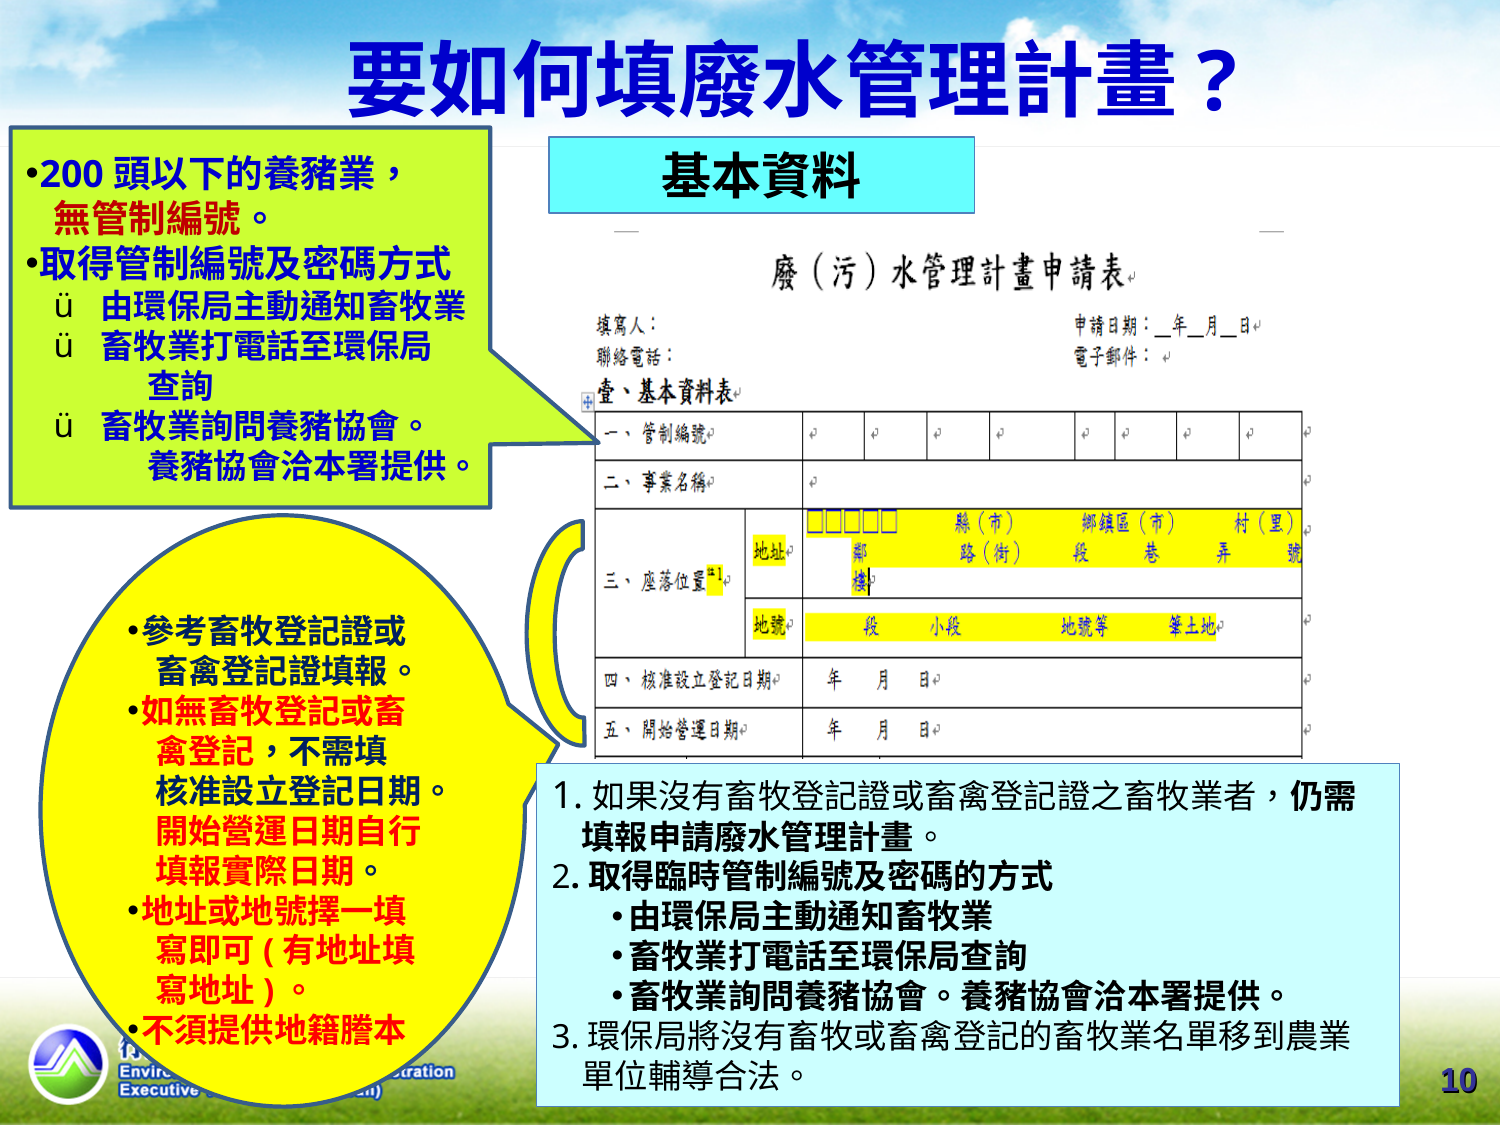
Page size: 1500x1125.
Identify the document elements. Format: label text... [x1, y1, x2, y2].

text_box [526, 521, 585, 746]
text_box 參考畜牧登記證或畜禽登記證填報。 如無畜牧登記或畜禽登記，不需填 核准設立登記日期。開始營運日期自行填報實際日期。 地址或地號擇一填寫即可(有地址填寫地址)。 不須提供地籍謄本 [40, 515, 559, 1107]
picture [572, 231, 1323, 759]
text_box 基本資料 [549, 137, 975, 213]
text_box 要如何填廢水管理計畫? [171, 19, 1412, 136]
text_box 200頭以下的養豬業， 無管制編號。 取得管制編號及密碼方式 由環保局主動通知畜牧業 畜牧業打電話至環保局 查詢 畜牧業詢問養豬協會。 養豬協會洽本署提供。 [10, 127, 599, 508]
text_box 1.如果沒有畜牧登記證或畜禽登記證之畜牧業者，仍需 填報申請廢水管理計畫。 2.取得臨時管制編號及密碼的方式 由環保局主動通知畜牧業 畜牧業打電話至環保局查詢 畜牧業詢問養豬協會。養豬協會洽本署提供。 3.環保局將沒有畜牧或畜禽登記的畜牧業名單移到農業 單位輔導合法。 [536, 763, 1400, 1107]
